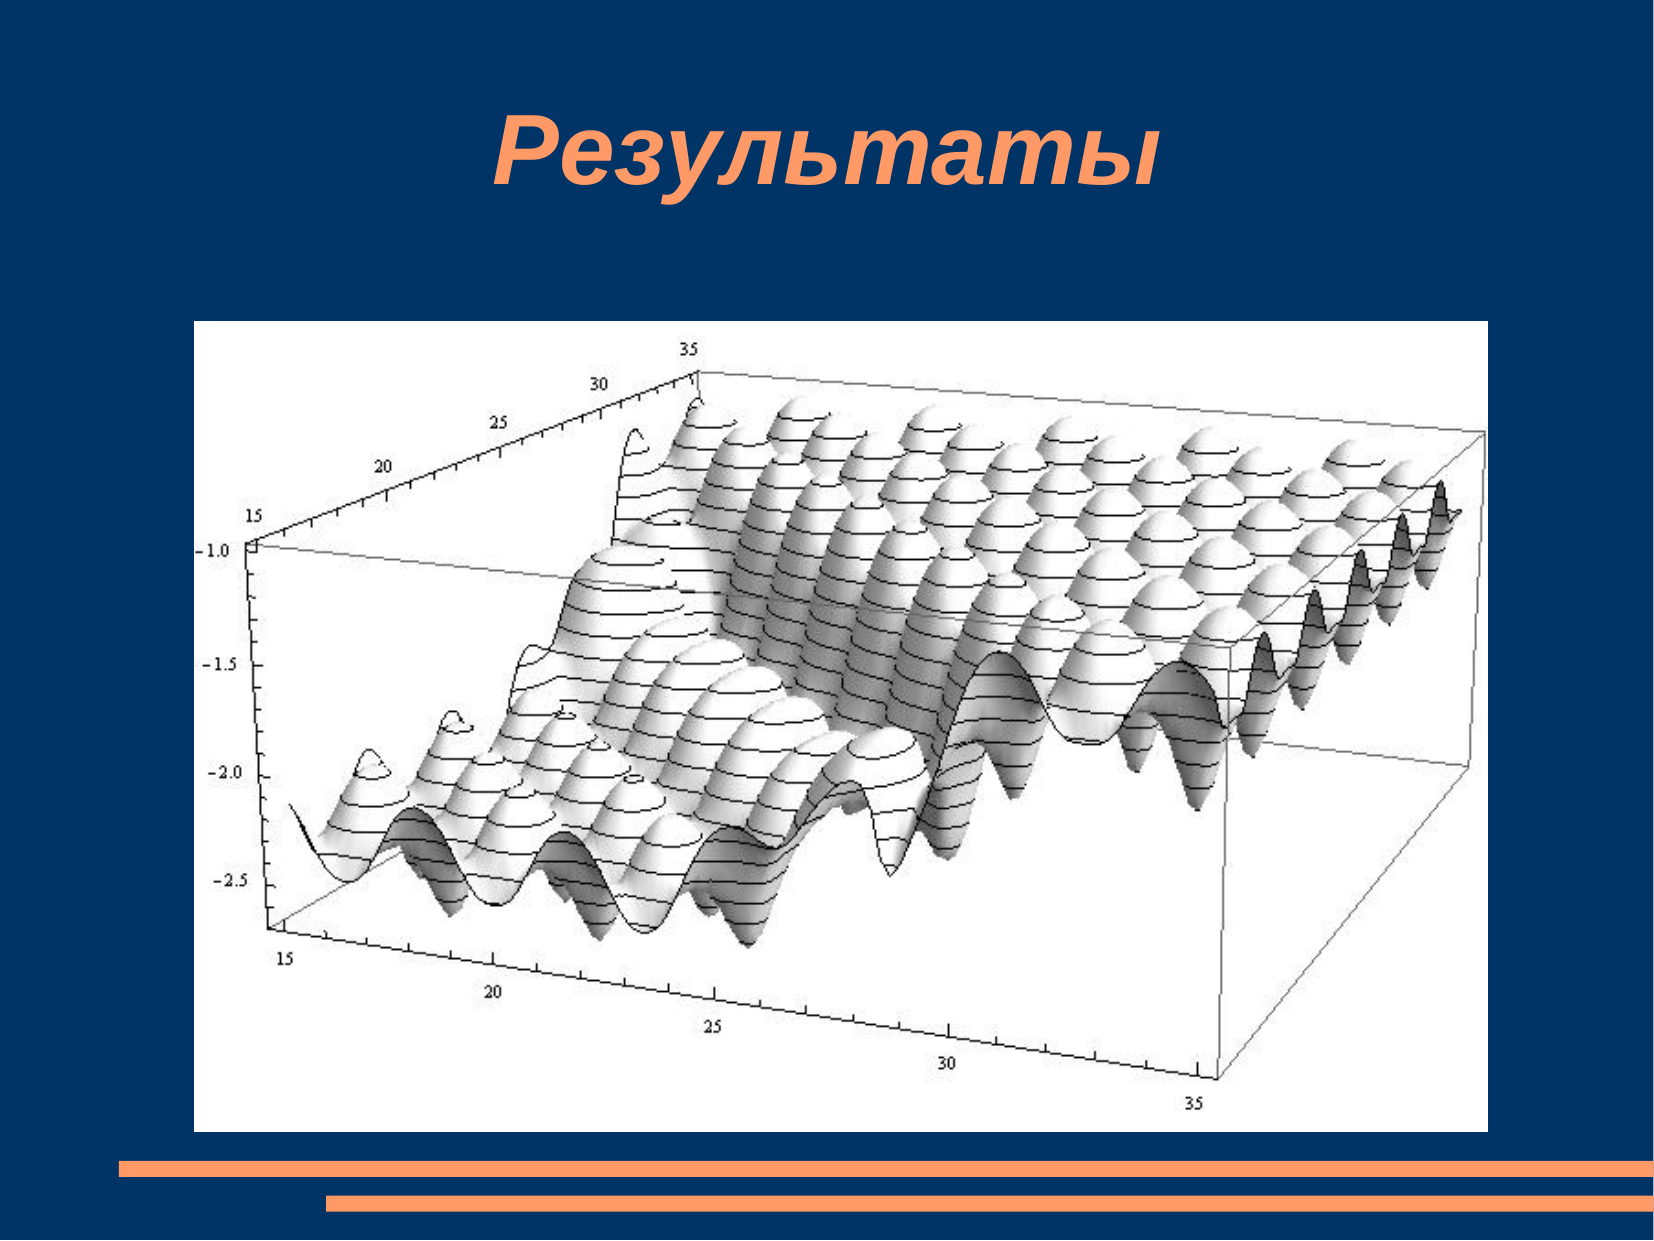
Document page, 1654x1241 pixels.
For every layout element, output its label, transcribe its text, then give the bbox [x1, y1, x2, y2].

title Результаты [121, 46, 1534, 254]
picture [194, 321, 1488, 1132]
